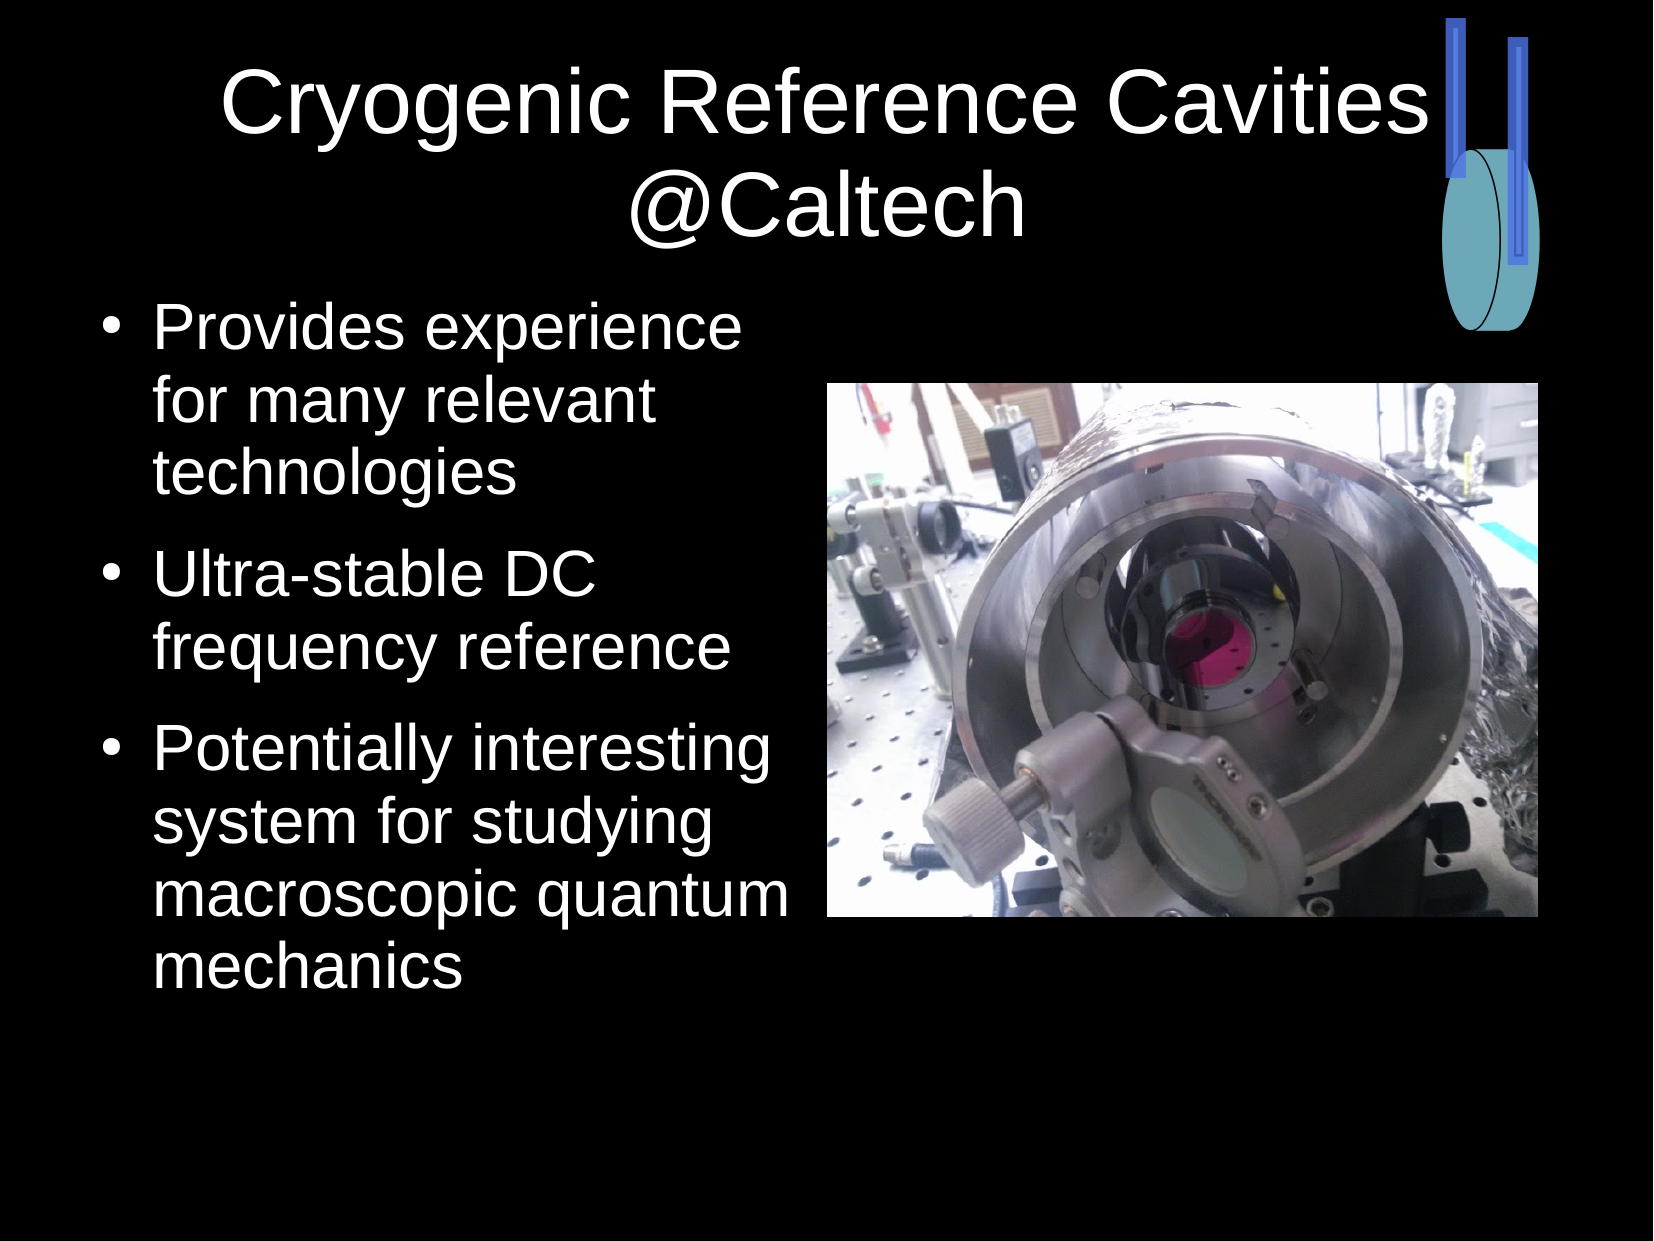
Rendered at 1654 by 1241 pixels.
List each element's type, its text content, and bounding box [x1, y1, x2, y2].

picture [827, 0, 1606, 917]
list Provides experience for many relevant technologies Ultra-stable DC frequency reference Potentially interesting system for studying macroscopic quantum mechanics [82, 290, 793, 1010]
title Cryogenic Reference Cavities @Caltech [82, 49, 1571, 257]
